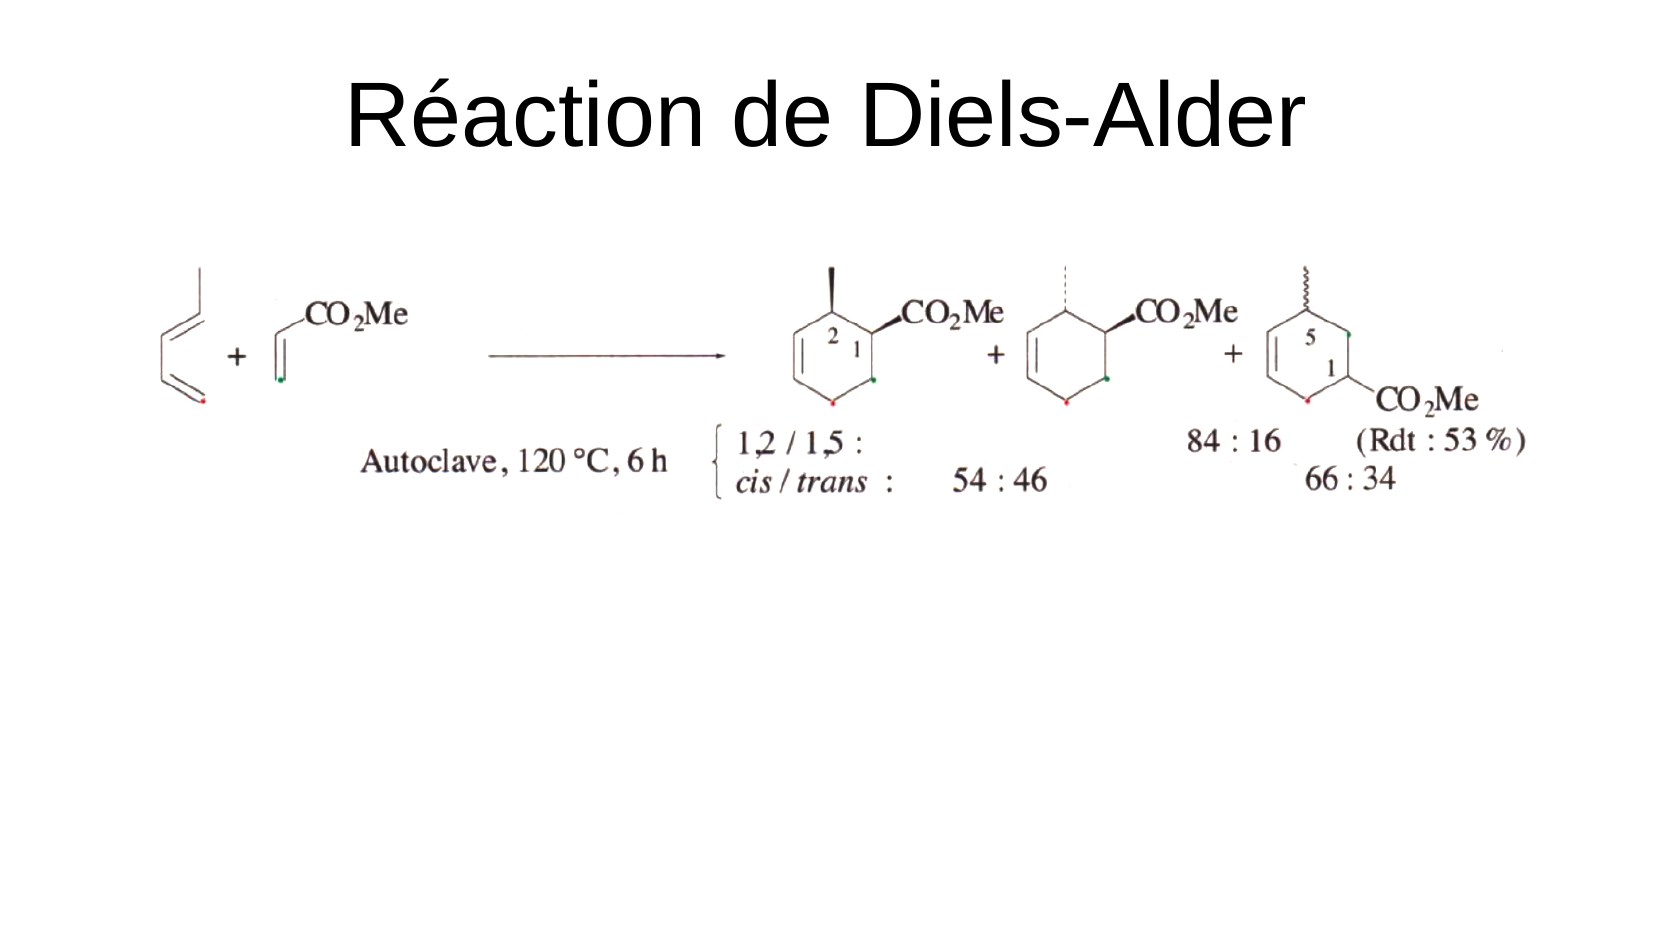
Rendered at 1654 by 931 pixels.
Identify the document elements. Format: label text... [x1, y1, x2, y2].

title Réaction de Diels-Alder [82, 37, 1571, 193]
picture [123, 259, 1548, 513]
